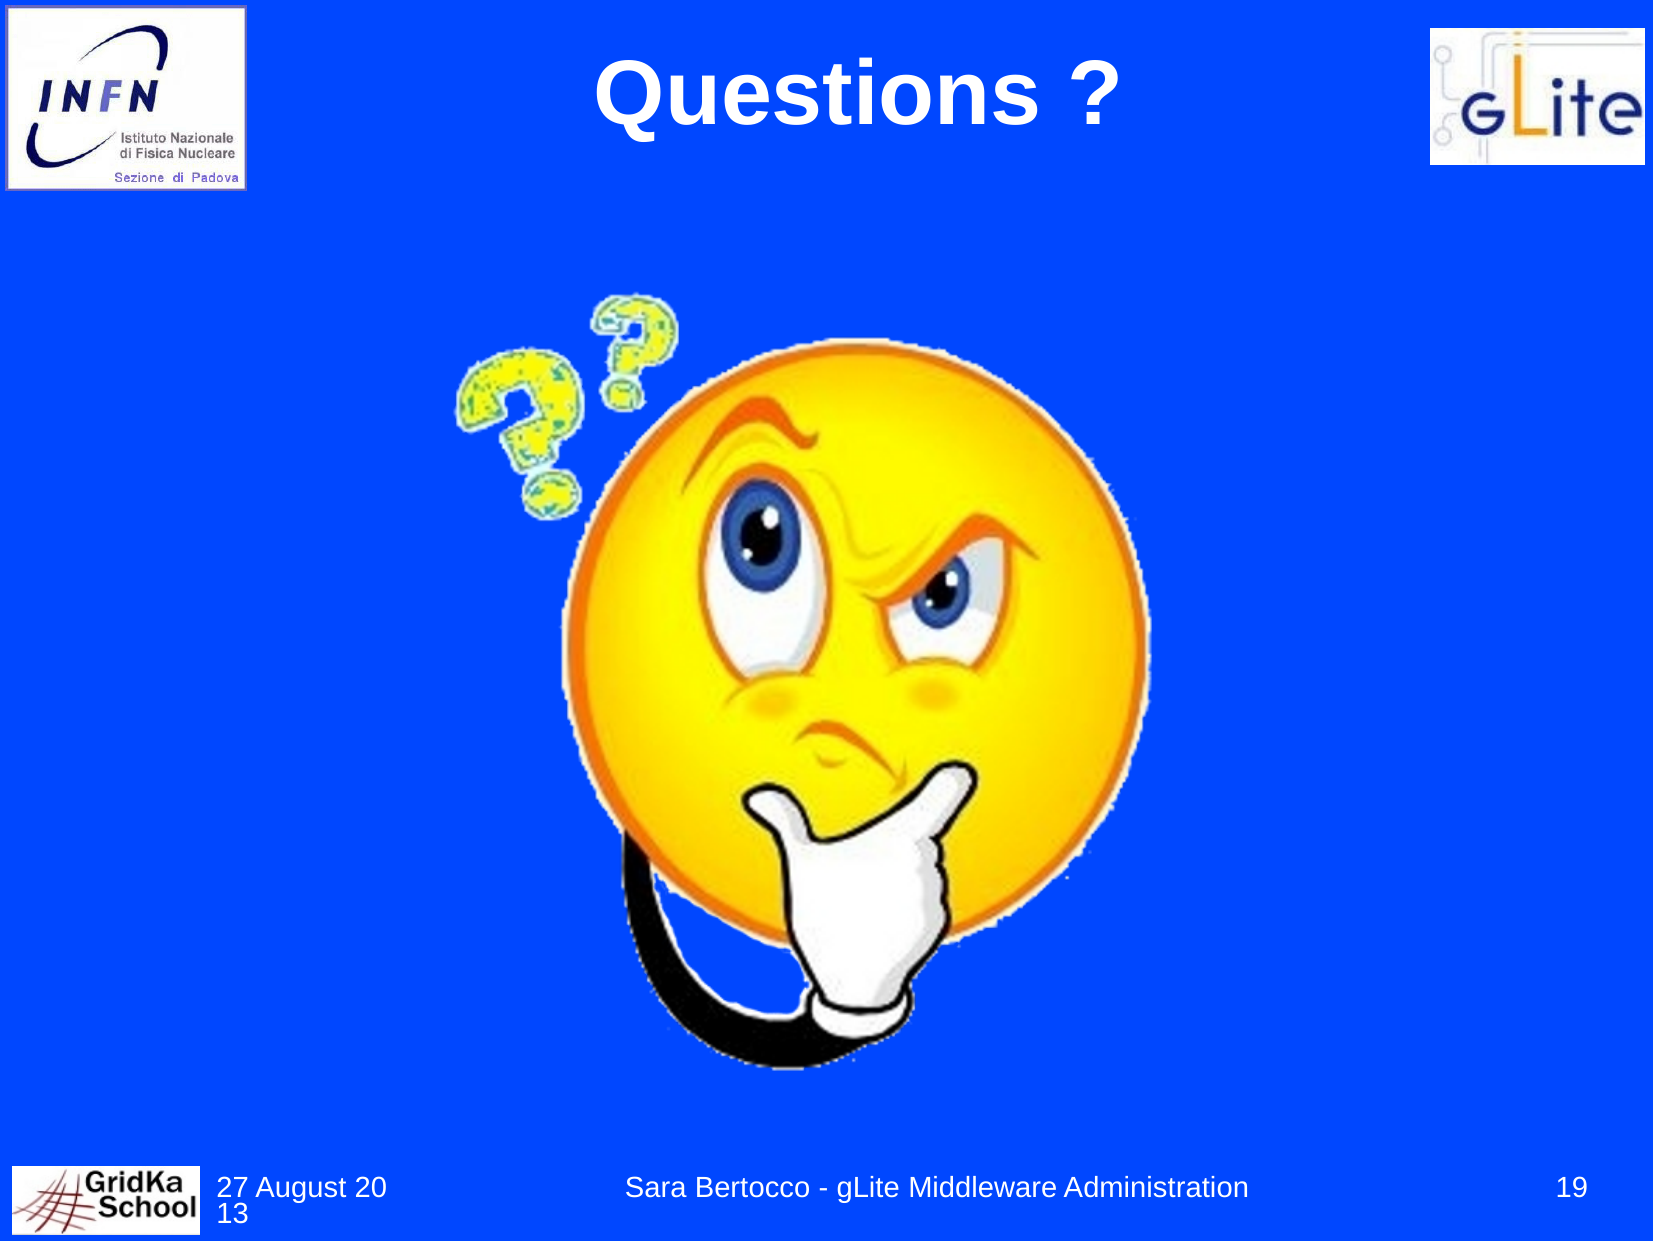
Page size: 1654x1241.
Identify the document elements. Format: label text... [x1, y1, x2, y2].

picture [434, 267, 1177, 1096]
picture [12, 1166, 200, 1235]
title Questions ? [257, 13, 1428, 171]
picture [1430, 28, 1645, 165]
picture [5, 5, 247, 191]
